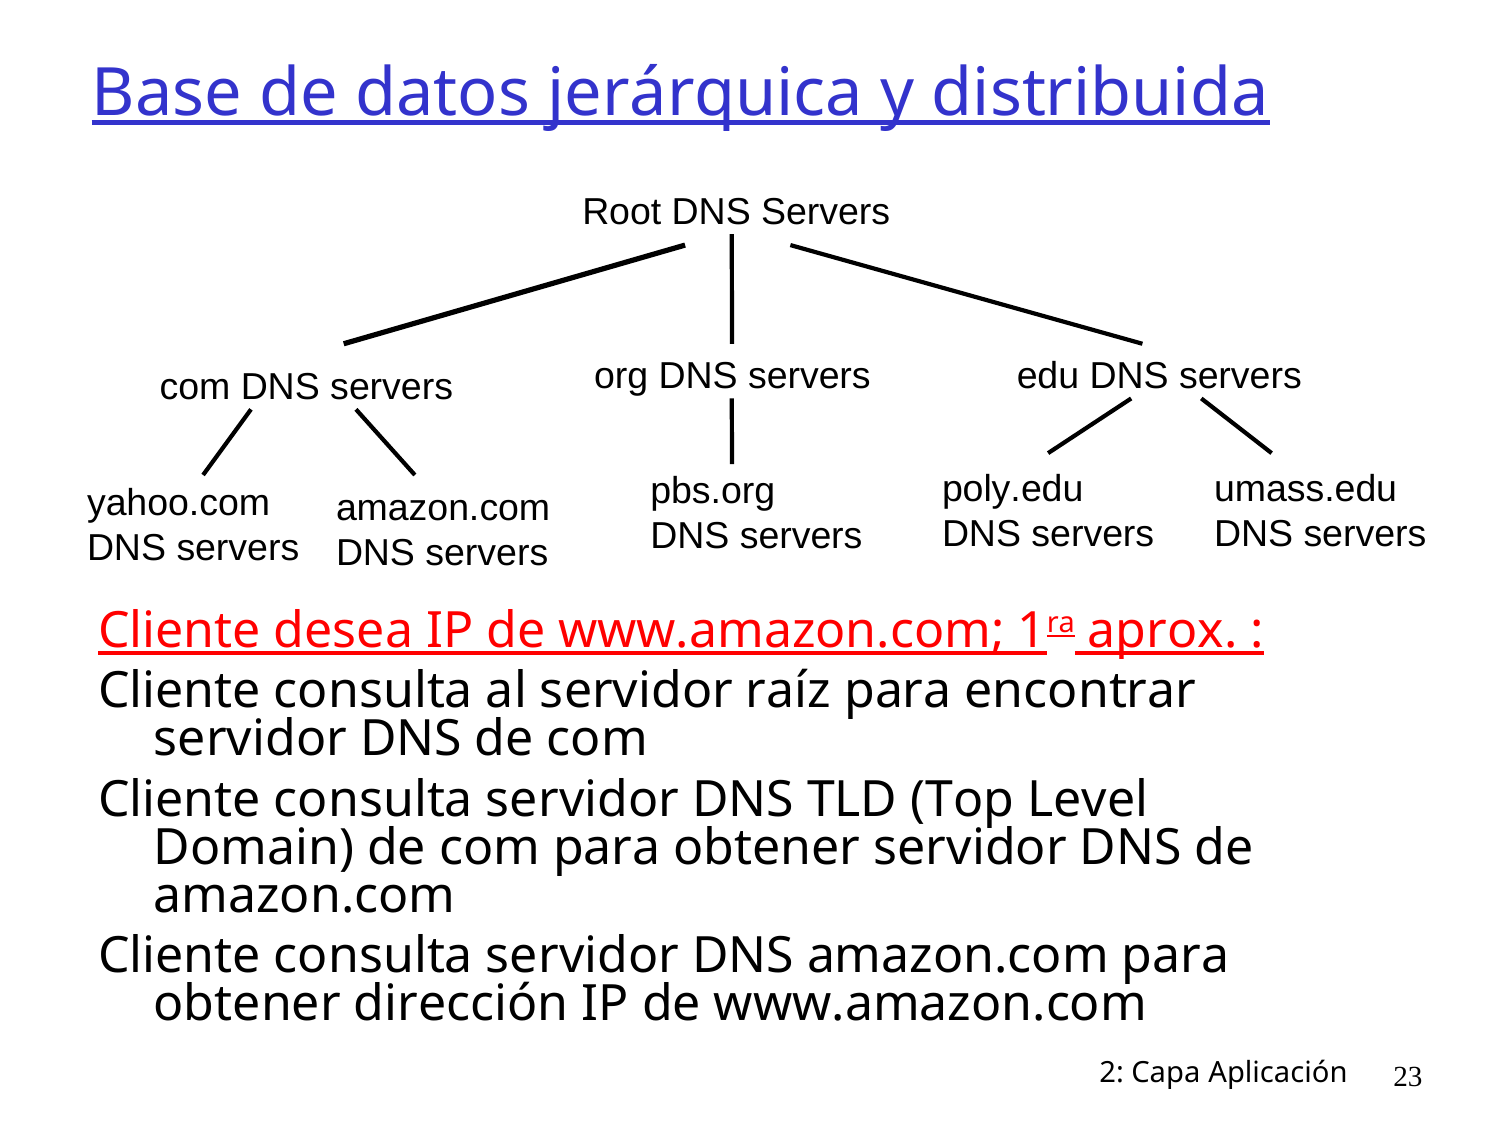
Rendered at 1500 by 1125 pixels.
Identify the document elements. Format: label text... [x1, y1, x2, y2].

text_box com DNS servers [144, 354, 469, 416]
text_box poly.edu DNS servers [927, 456, 1170, 562]
text_box Base de datos jerárquica y distribuida [76, 0, 1352, 188]
text_box yahoo.com DNS servers [72, 469, 315, 576]
text_box pbs.org DNS servers [635, 458, 878, 565]
text_box Cliente desea IP de www.amazon.com; 1ra aprox. : Cliente consulta al servidor raíz para encontrar servidor DNS de com Cliente consulta servidor DNS TLD (Top Level Domain) de com para obtener servidor DNS de amazon.com Cliente consulta servidor DNS amazon.com para obtener dirección IP de www.amazon.com [83, 601, 1359, 1064]
text_box org DNS servers [579, 343, 886, 405]
text_box umass.edu DNS servers [1199, 456, 1442, 562]
text_box edu DNS servers [1001, 343, 1317, 405]
text_box Root DNS Servers [567, 188, 906, 241]
text_box amazon.com DNS servers [321, 475, 566, 581]
